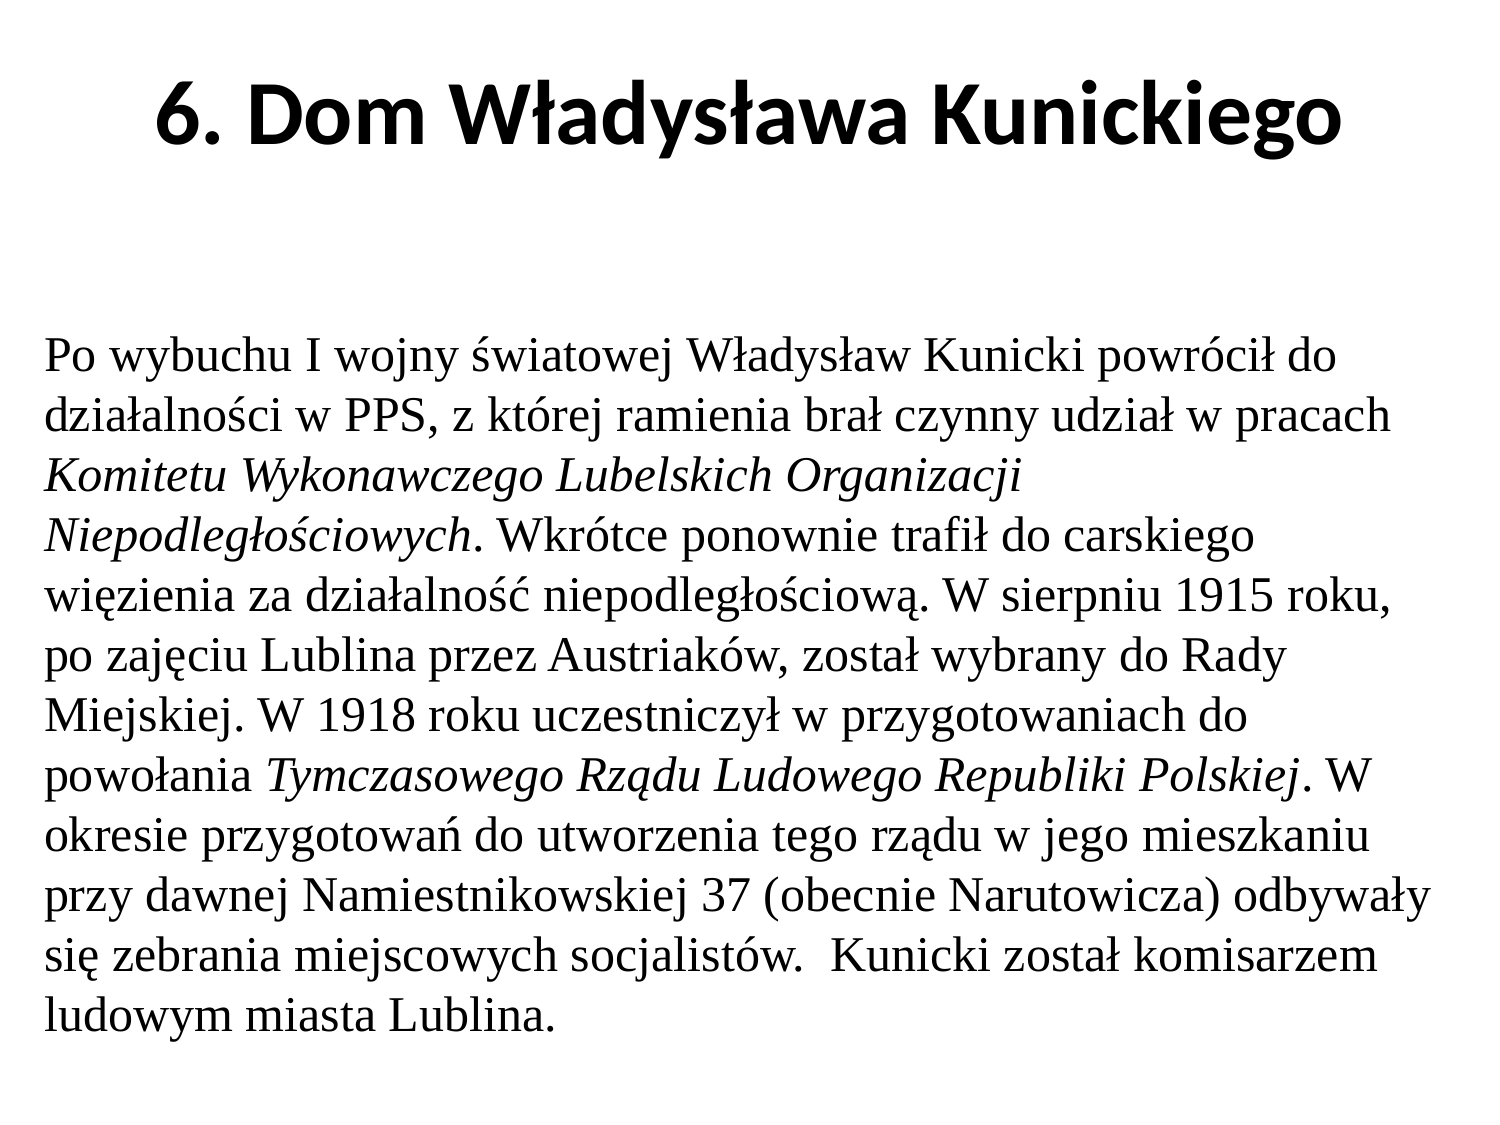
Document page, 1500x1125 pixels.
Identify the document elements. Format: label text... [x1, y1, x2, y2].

title 6. Dom Władysława Kunickiego [75, 45, 1425, 233]
text_box Po wybuchu I wojny światowej Władysław Kunicki powrócił do działalności w PPS, z której ramienia brał czynny udział w pracach Komitetu Wykonawczego Lubelskich Organizacji Niepodległościowych. Wkrótce ponownie trafił do carskiego więzienia za działalność niepodległościową. W sierpniu 1915 roku, po zajęciu Lublina przez Austriaków, został wybrany do Rady Miejskiej. W 1918 roku uczestniczył w przygotowaniach do powołania Tymczasowego Rządu Ludowego Republiki Polskiej. W okresie przygotowań do utworzenia tego rządu w jego mieszkaniu przy dawnej Namiestnikowskiej 37 (obecnie Narutowicza) odbywały się zebrania miejscowych socjalistów. Kunicki został komisarzem ludowym miasta Lublina. [29, 314, 1447, 1095]
